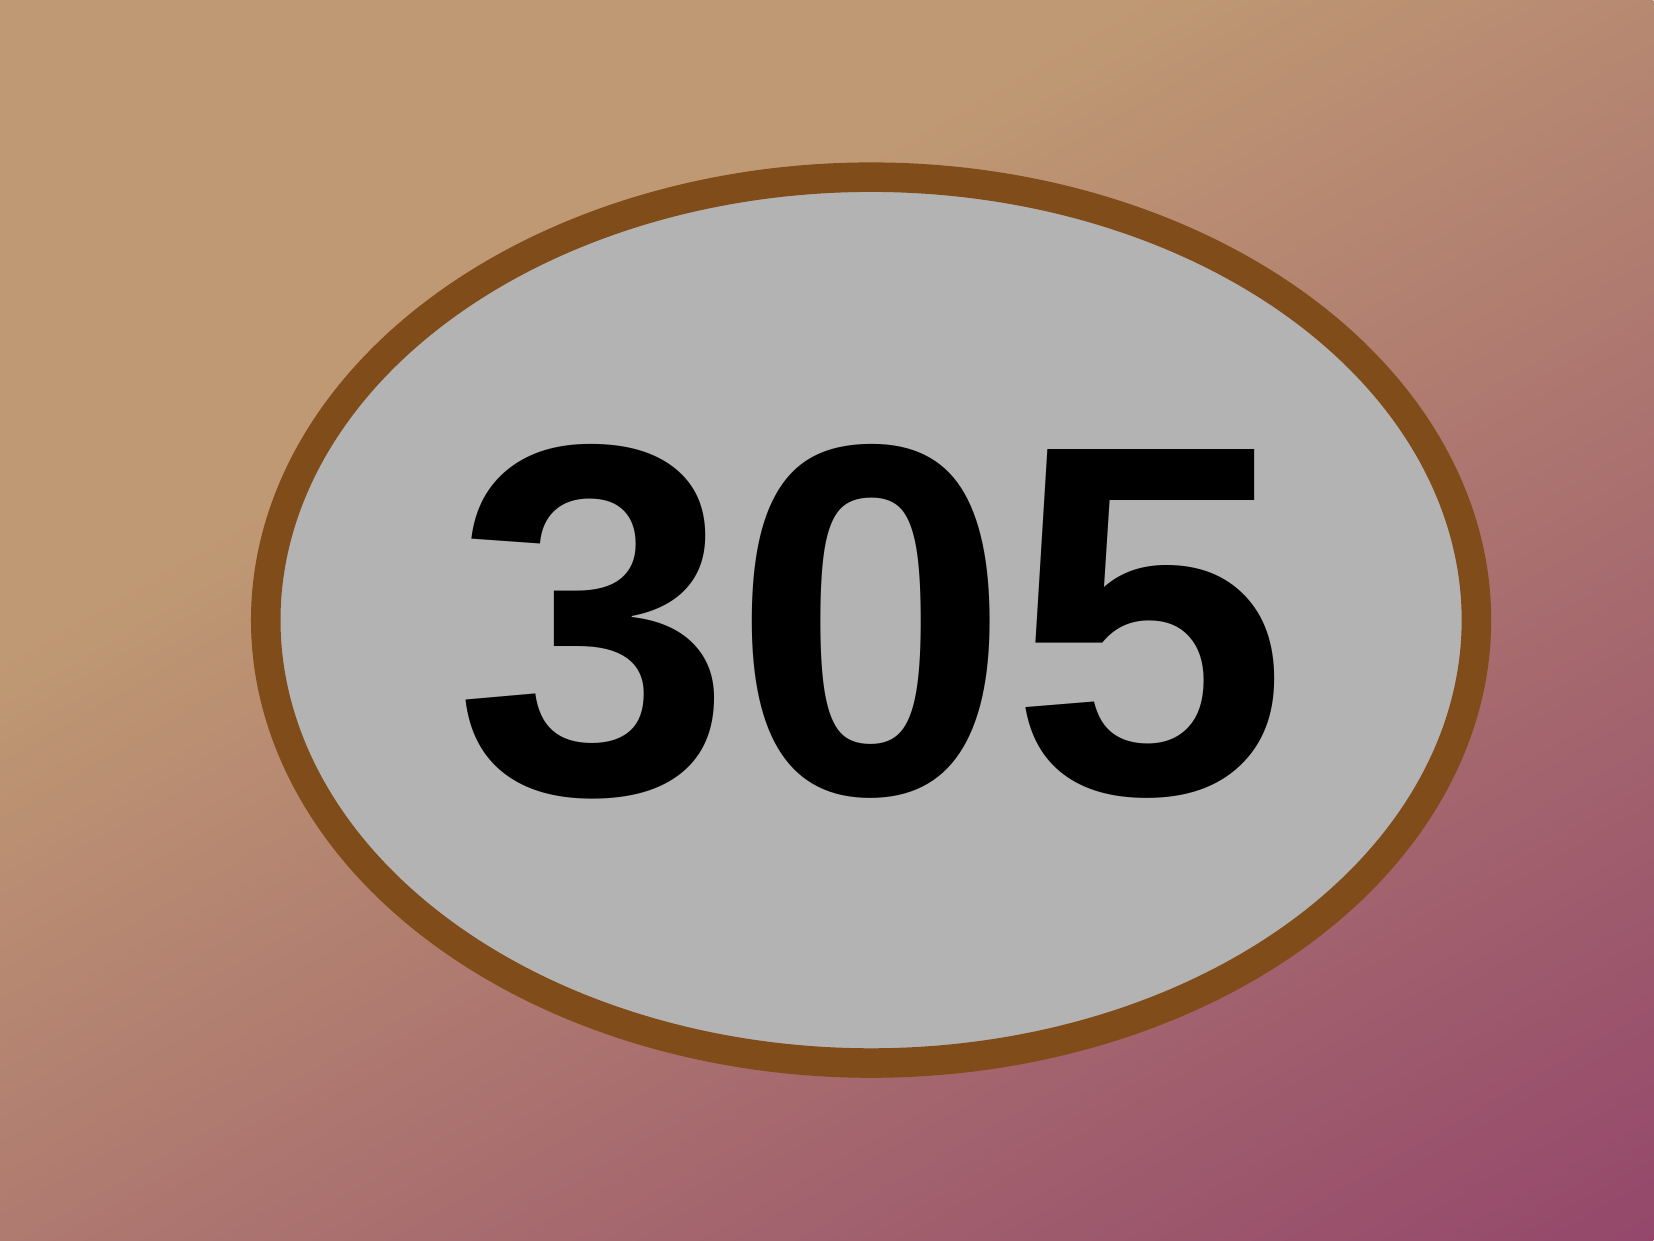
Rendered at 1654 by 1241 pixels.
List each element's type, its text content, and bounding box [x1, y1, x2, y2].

text_box 305 [265, 177, 1477, 1064]
